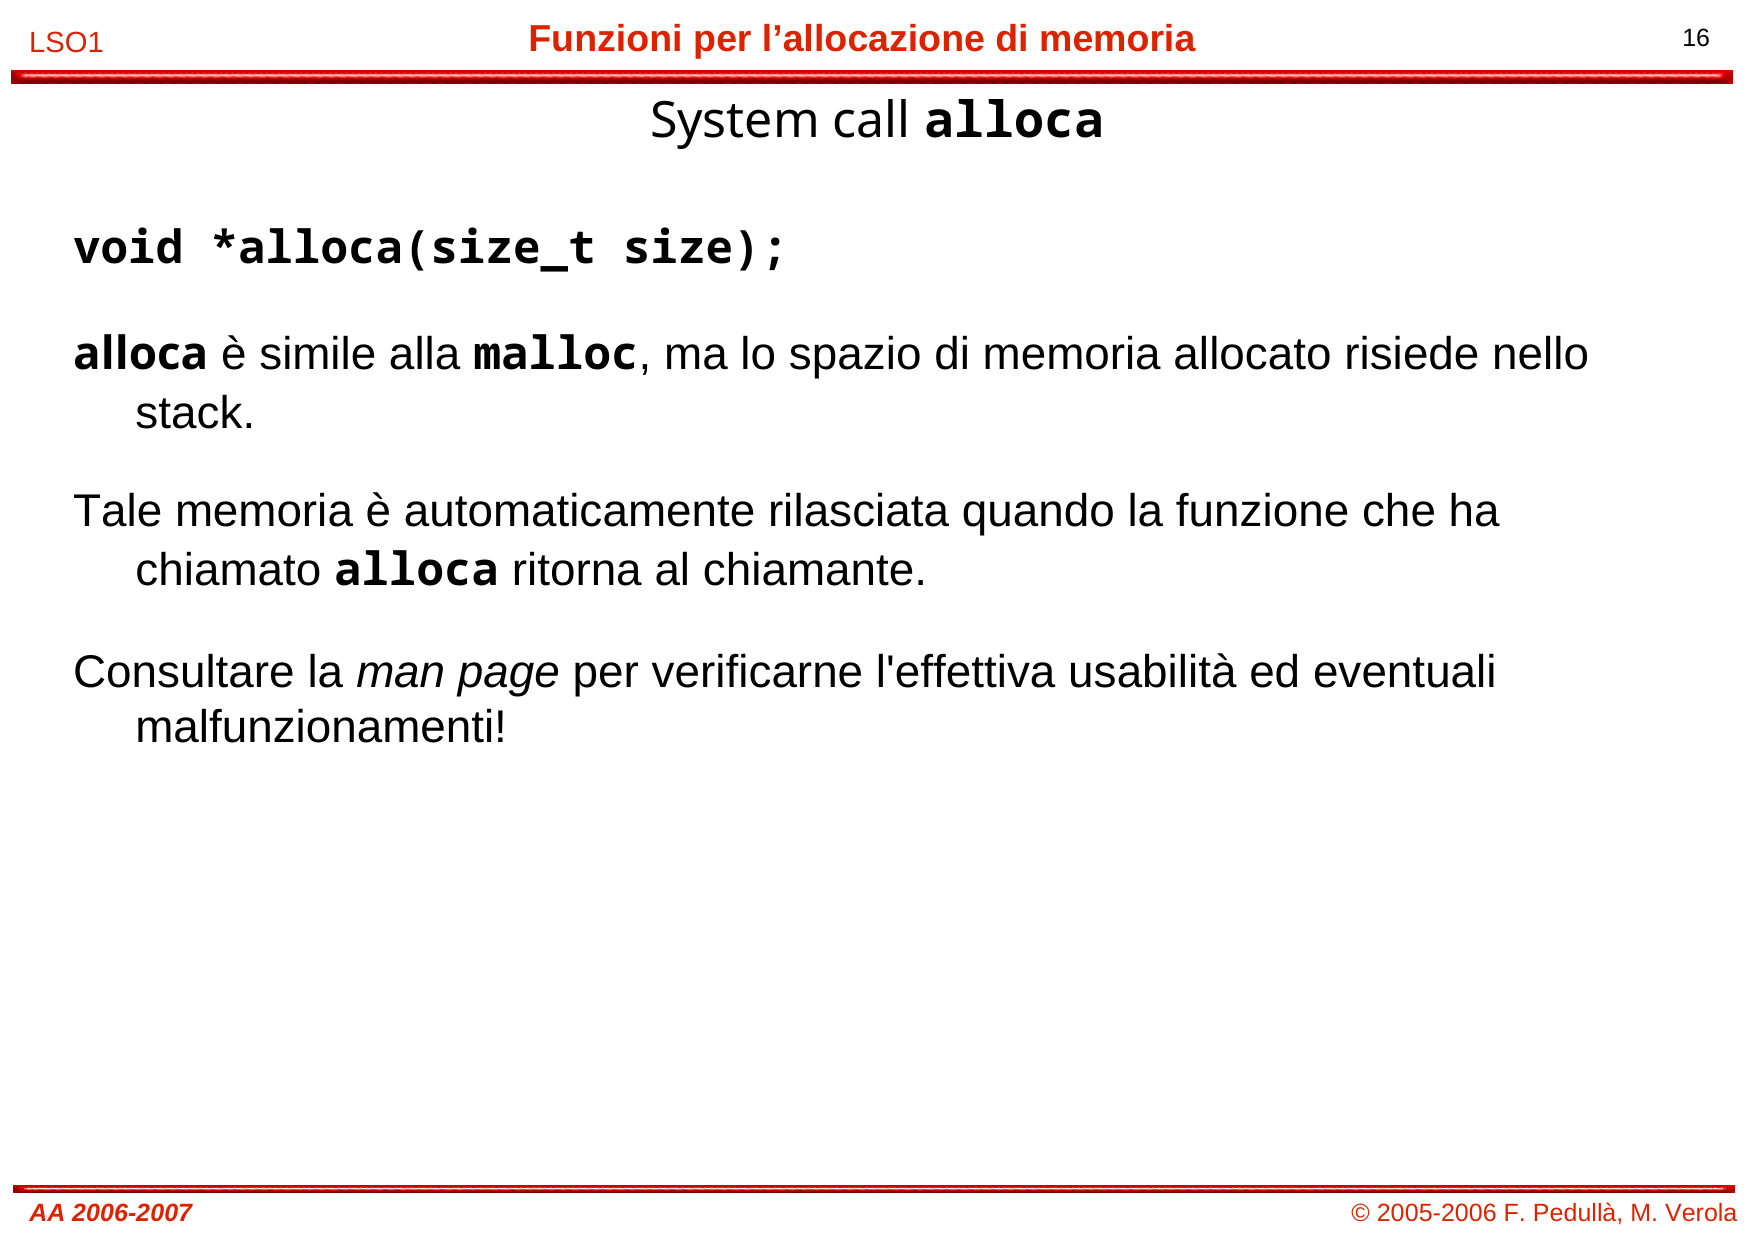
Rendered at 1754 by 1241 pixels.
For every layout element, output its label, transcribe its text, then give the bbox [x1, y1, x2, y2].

picture [13, 1185, 1735, 1193]
picture [11, 70, 1733, 84]
title System call alloca [412, 72, 1342, 168]
list void *alloca(size_t size); alloca è simile alla malloc, ma lo spazio di memoria allocato risiede nello stack. Tale memoria è automaticamente rilasciata quando la funzione che ha chiamato alloca ritorna al chiamante. Consultare la man page per verificarne l'effettiva usabilità ed eventuali malfunzionamenti! [58, 206, 1696, 1101]
